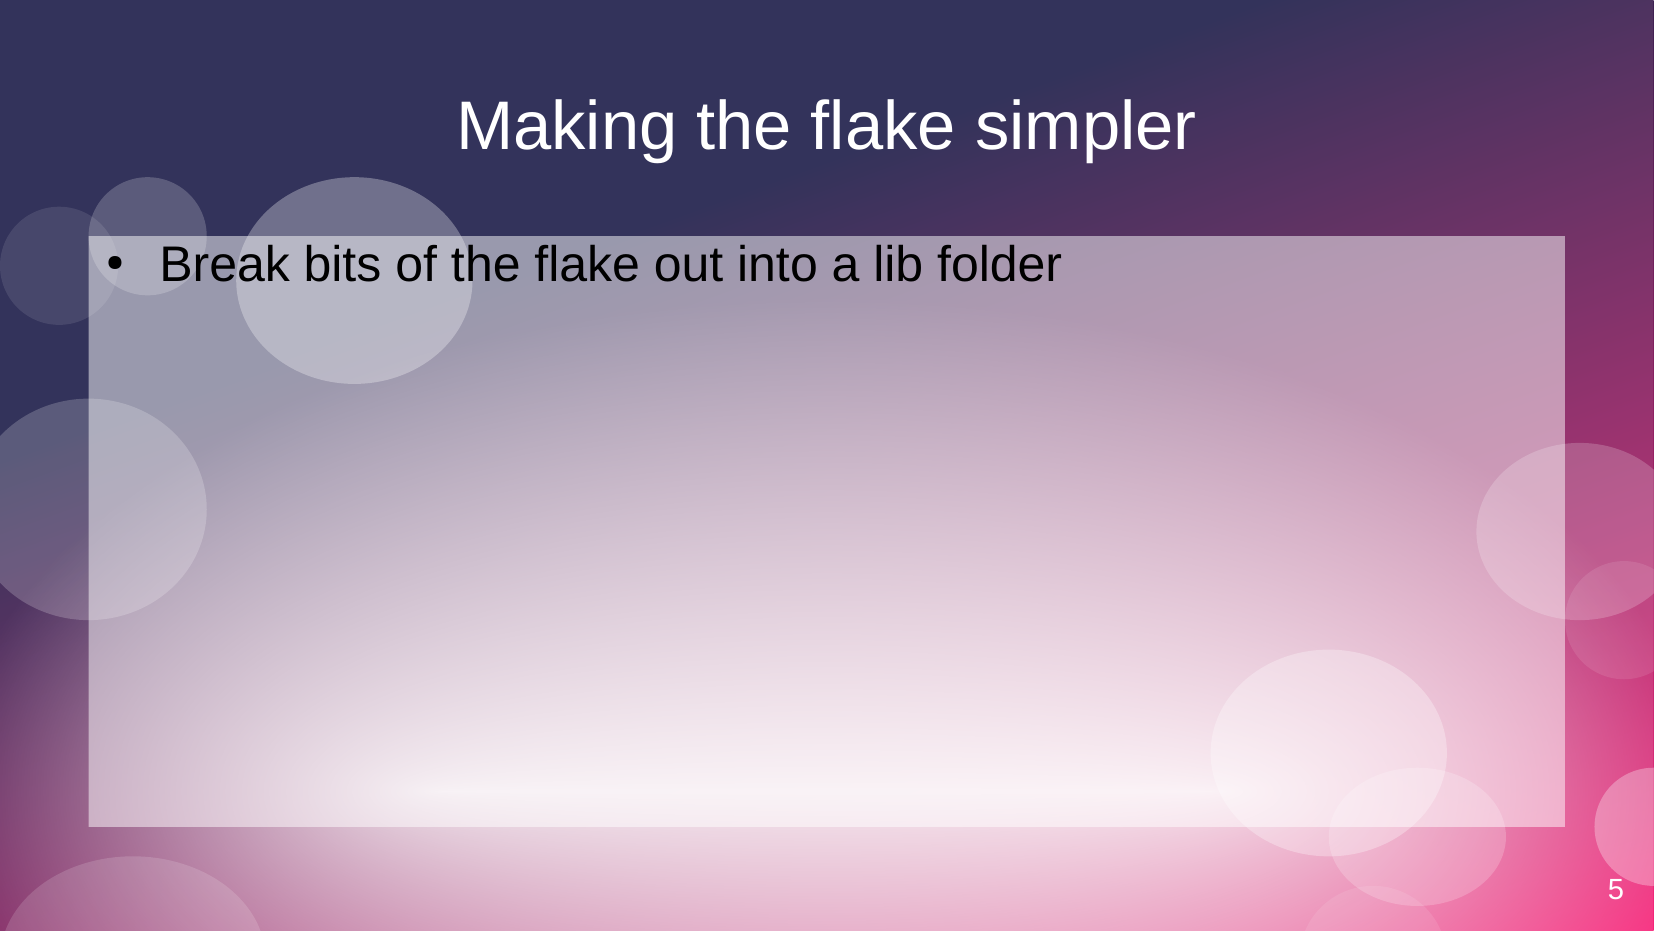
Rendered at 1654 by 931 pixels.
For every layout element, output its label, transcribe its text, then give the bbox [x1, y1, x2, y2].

list Break bits of the flake out into a lib folder [88, 236, 1565, 827]
title Making the flake simpler [88, 44, 1565, 207]
